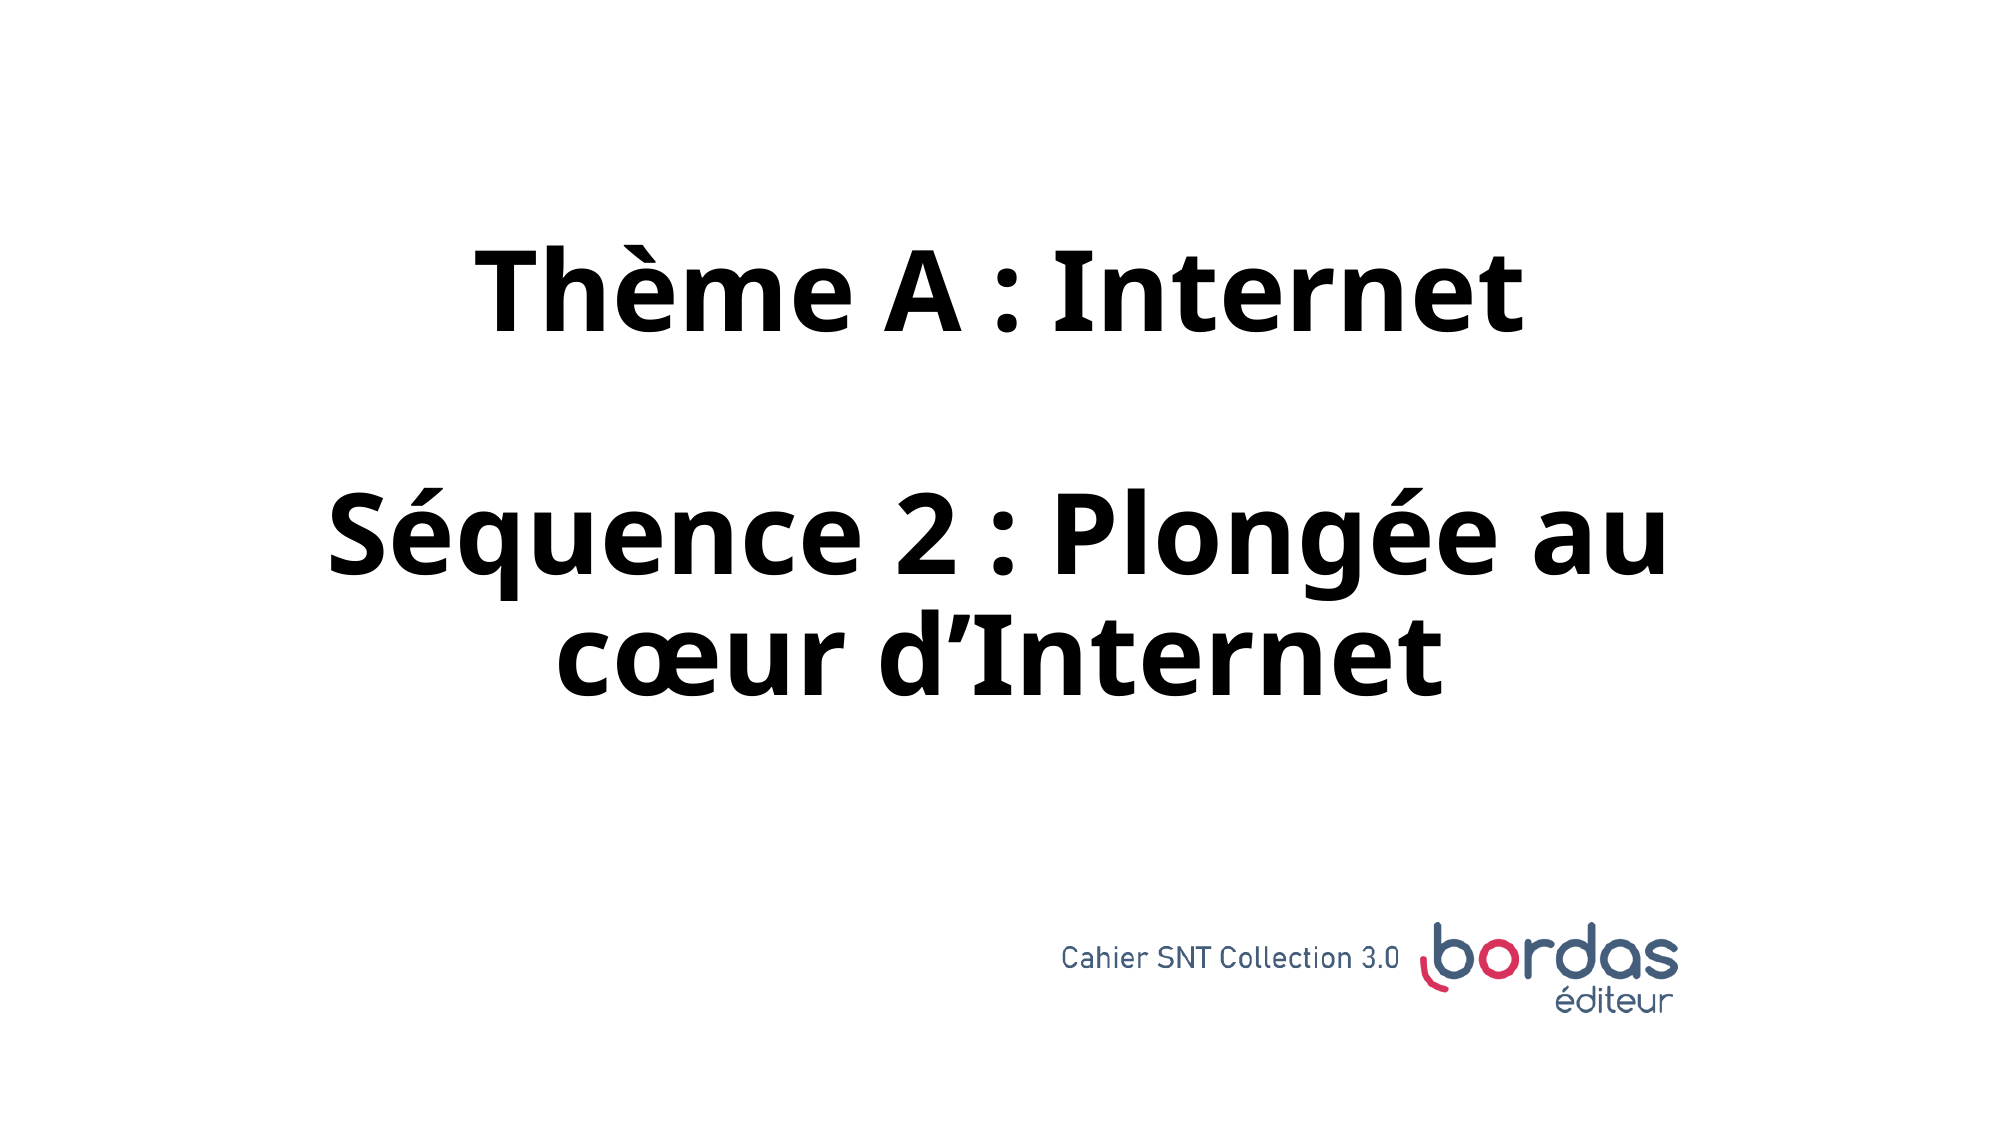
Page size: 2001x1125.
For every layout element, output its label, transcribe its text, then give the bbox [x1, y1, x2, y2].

title Thème A : Internet Séquence 2 : Plongée au cœur d’Internet [249, 184, 1750, 863]
picture [1053, 905, 1691, 1039]
